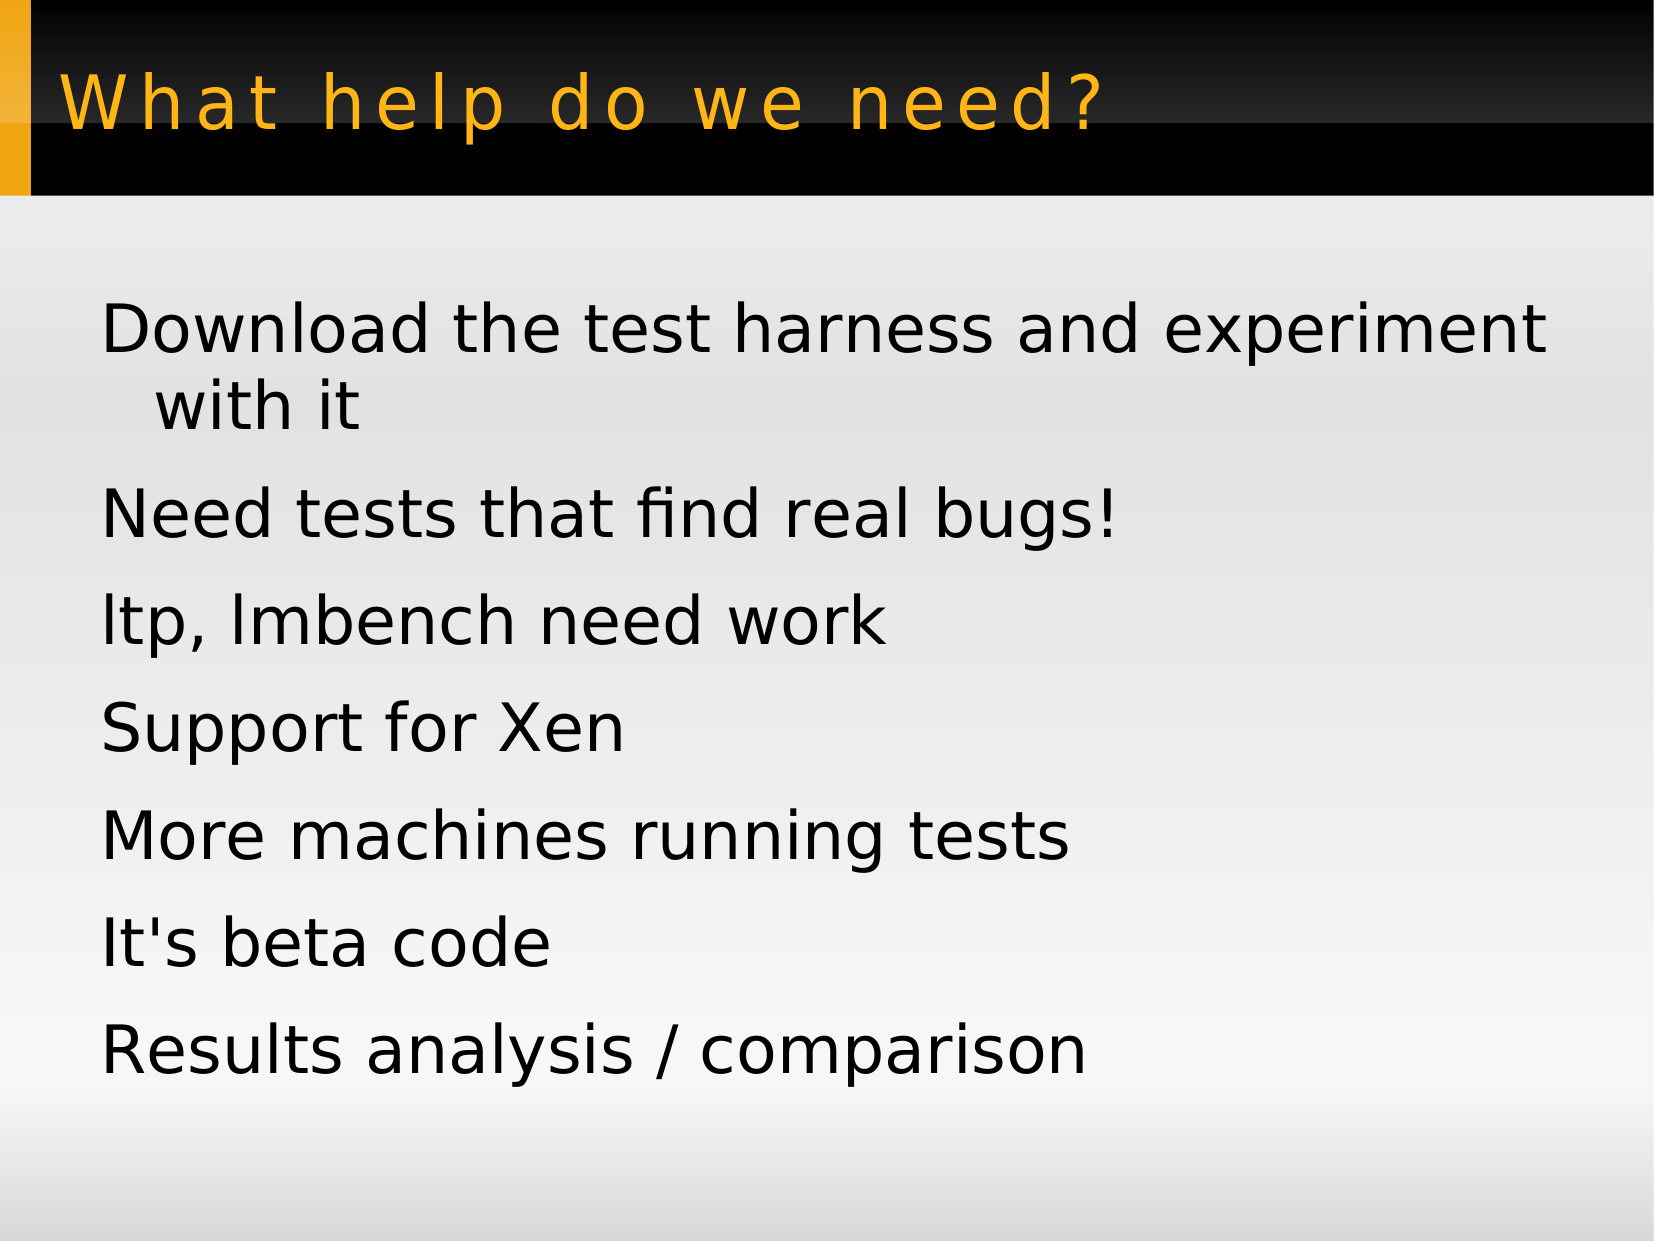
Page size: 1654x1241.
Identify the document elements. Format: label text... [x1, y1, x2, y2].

title What help do we need? [59, 29, 1270, 178]
picture [0, 0, 1654, 1241]
list Download the test harness and experiment with it Need tests that find real bugs! ltp, lmbench need work Support for Xen More machines running tests It's beta code Results analysis / comparison [82, 290, 1571, 1109]
